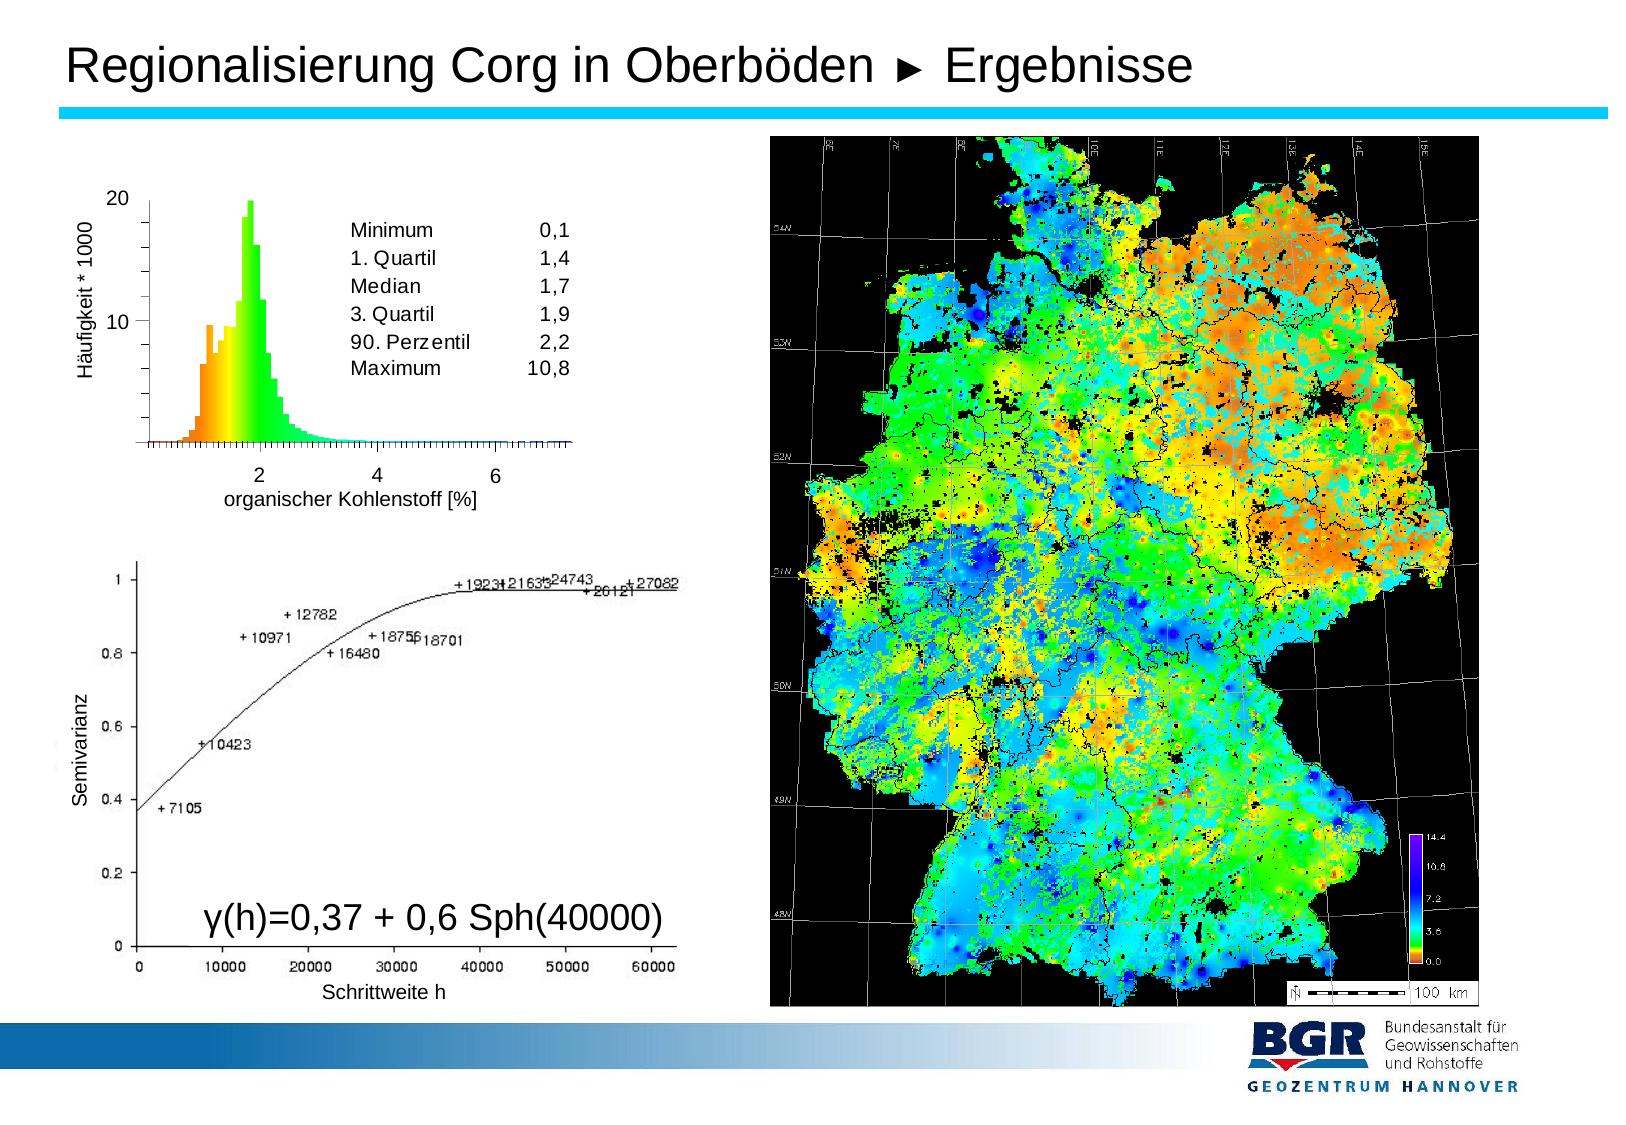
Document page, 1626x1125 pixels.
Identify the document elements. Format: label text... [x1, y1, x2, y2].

chart [348, 218, 770, 465]
text_box 2 [238, 454, 280, 478]
text_box γ(h)=0,37 + 0,6 Sph(40000) [188, 885, 679, 946]
text_box Häufigkeit * 1000 [63, 206, 104, 395]
text_box Schrittweite h [307, 971, 461, 1012]
picture [770, 136, 1479, 1007]
text_box 4 [356, 465, 399, 478]
text_box 6 [475, 465, 517, 495]
text_box Regionalisierung mit IDW [750, 944, 1251, 1010]
picture [112, 177, 585, 453]
picture [0, 1016, 1590, 1100]
text_box 20 [91, 177, 144, 218]
text_box organischer Kohlenstoff [%] [209, 478, 493, 519]
text_box Regionalisierung Corg in Oberböden ► Ergebnisse [50, 24, 1223, 101]
picture [53, 543, 703, 999]
text_box Semivarianz [58, 679, 99, 823]
text_box 10 [104, 301, 144, 342]
